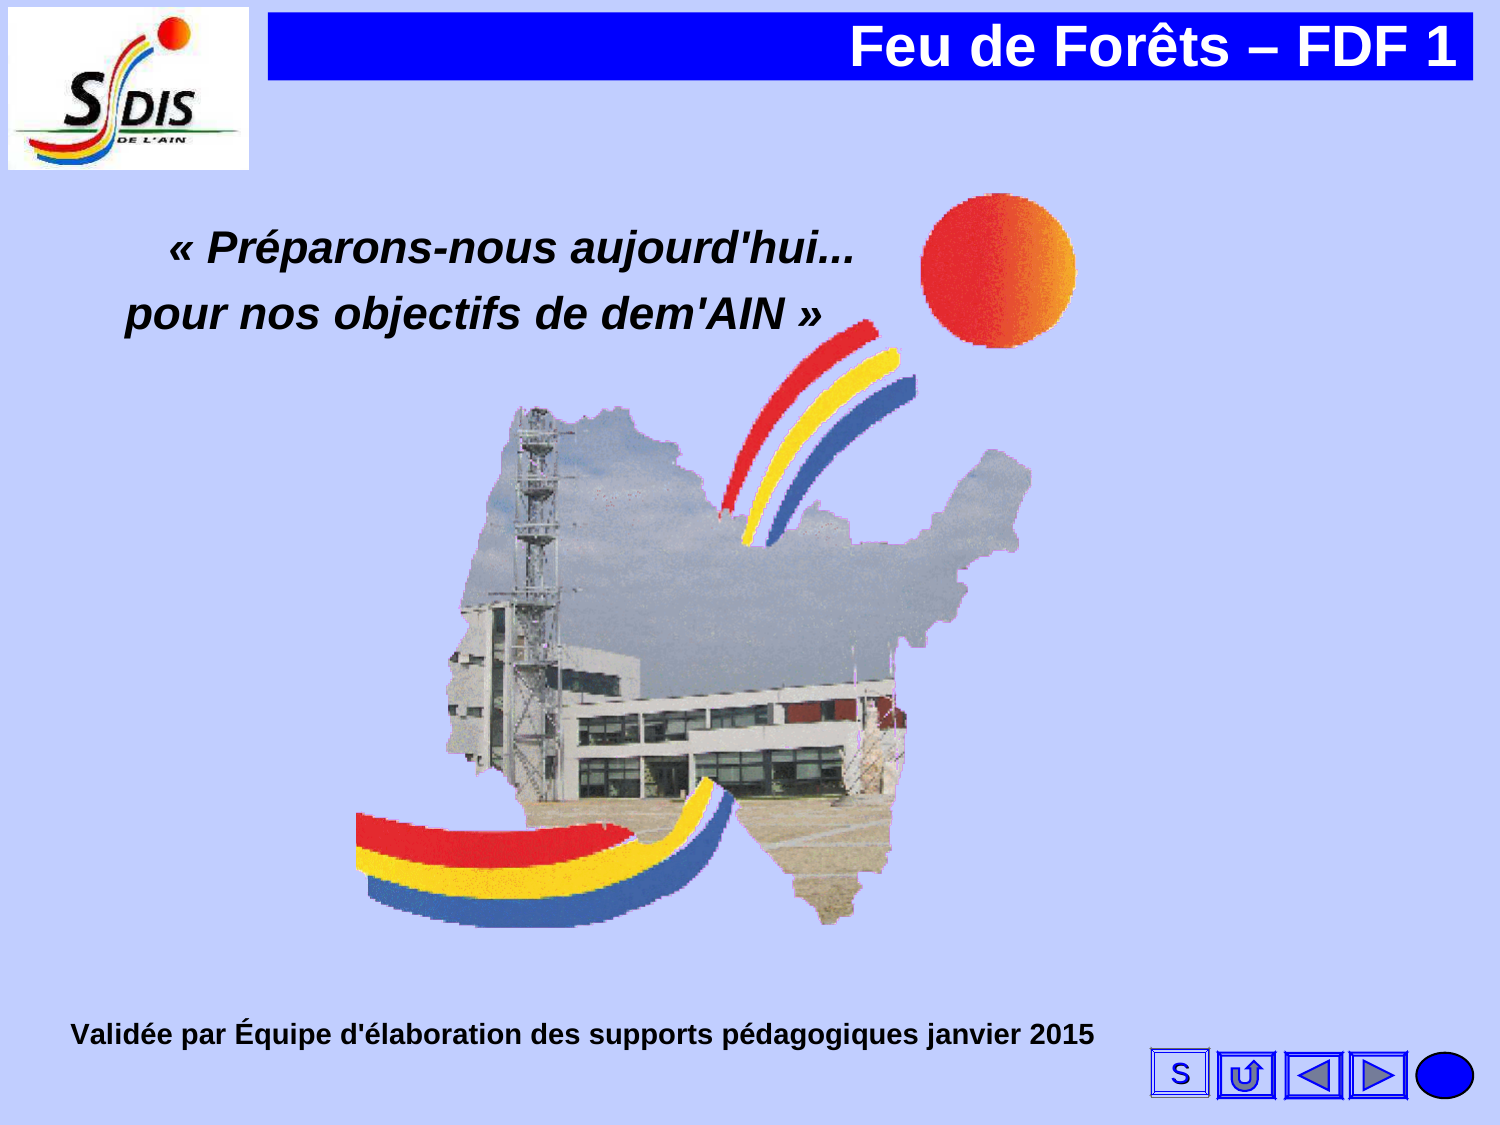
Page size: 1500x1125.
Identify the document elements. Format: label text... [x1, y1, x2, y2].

text_box [1416, 1052, 1474, 1099]
picture [8, 7, 249, 170]
text_box Feu de Forêts – FDF 1 [1152, 12, 1474, 81]
text_box Validée par Équipe d'élaboration des supports pédagogiques janvier 2015 [55, 1010, 356, 1059]
picture [356, 0, 1152, 1125]
list « Préparons-nous aujourd'hui... pour nos objectifs de dem'AIN » [53, 214, 916, 463]
text_box Feu de Forêts – FDF 1 [267, 12, 356, 81]
